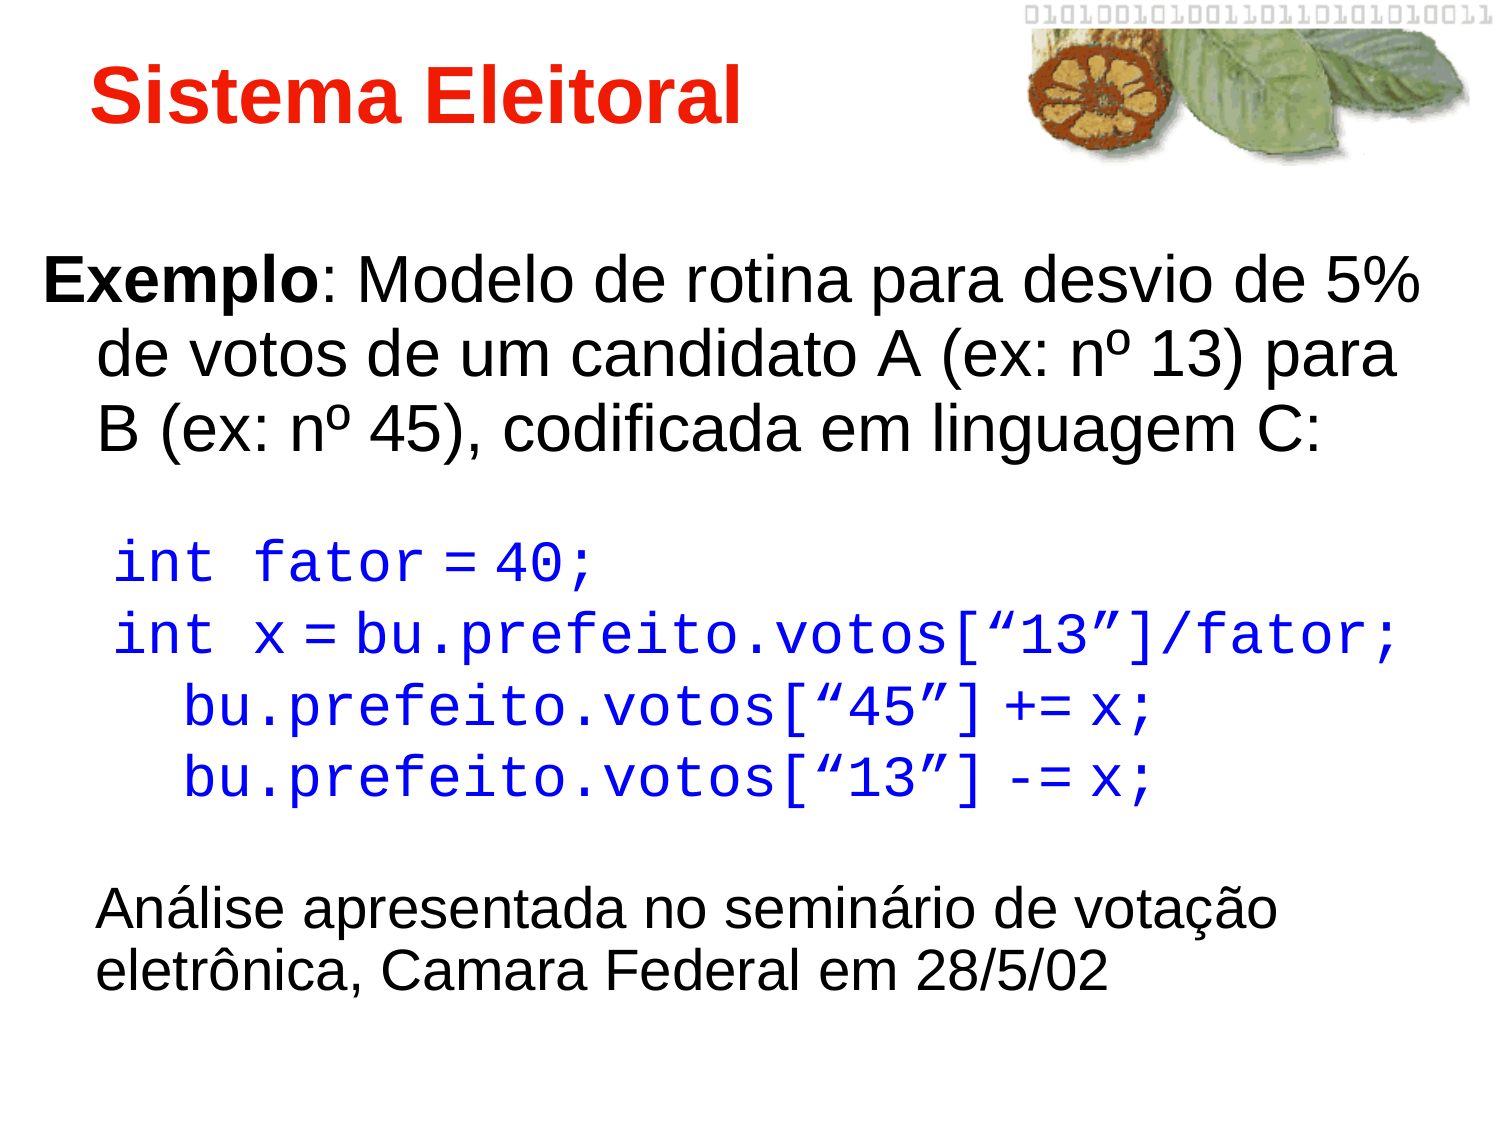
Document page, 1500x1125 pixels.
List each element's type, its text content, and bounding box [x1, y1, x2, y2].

list Exemplo: Modelo de rotina para desvio de 5% de votos de um candidato A (ex: nº 13) para B (ex: nº 45), codificada em linguagem C: int fator = 40; int x = bu.prefeito.votos[“13”]/fator; bu.prefeito.votos[“45”] += x; bu.prefeito.votos[“13”] -= x; Análise apresentada no seminário de votação eletrônica, Camara Federal em 28/5/02 [27, 227, 1457, 1125]
picture [1021, 0, 1494, 166]
title Sistema Eleitoral [74, 20, 1313, 149]
